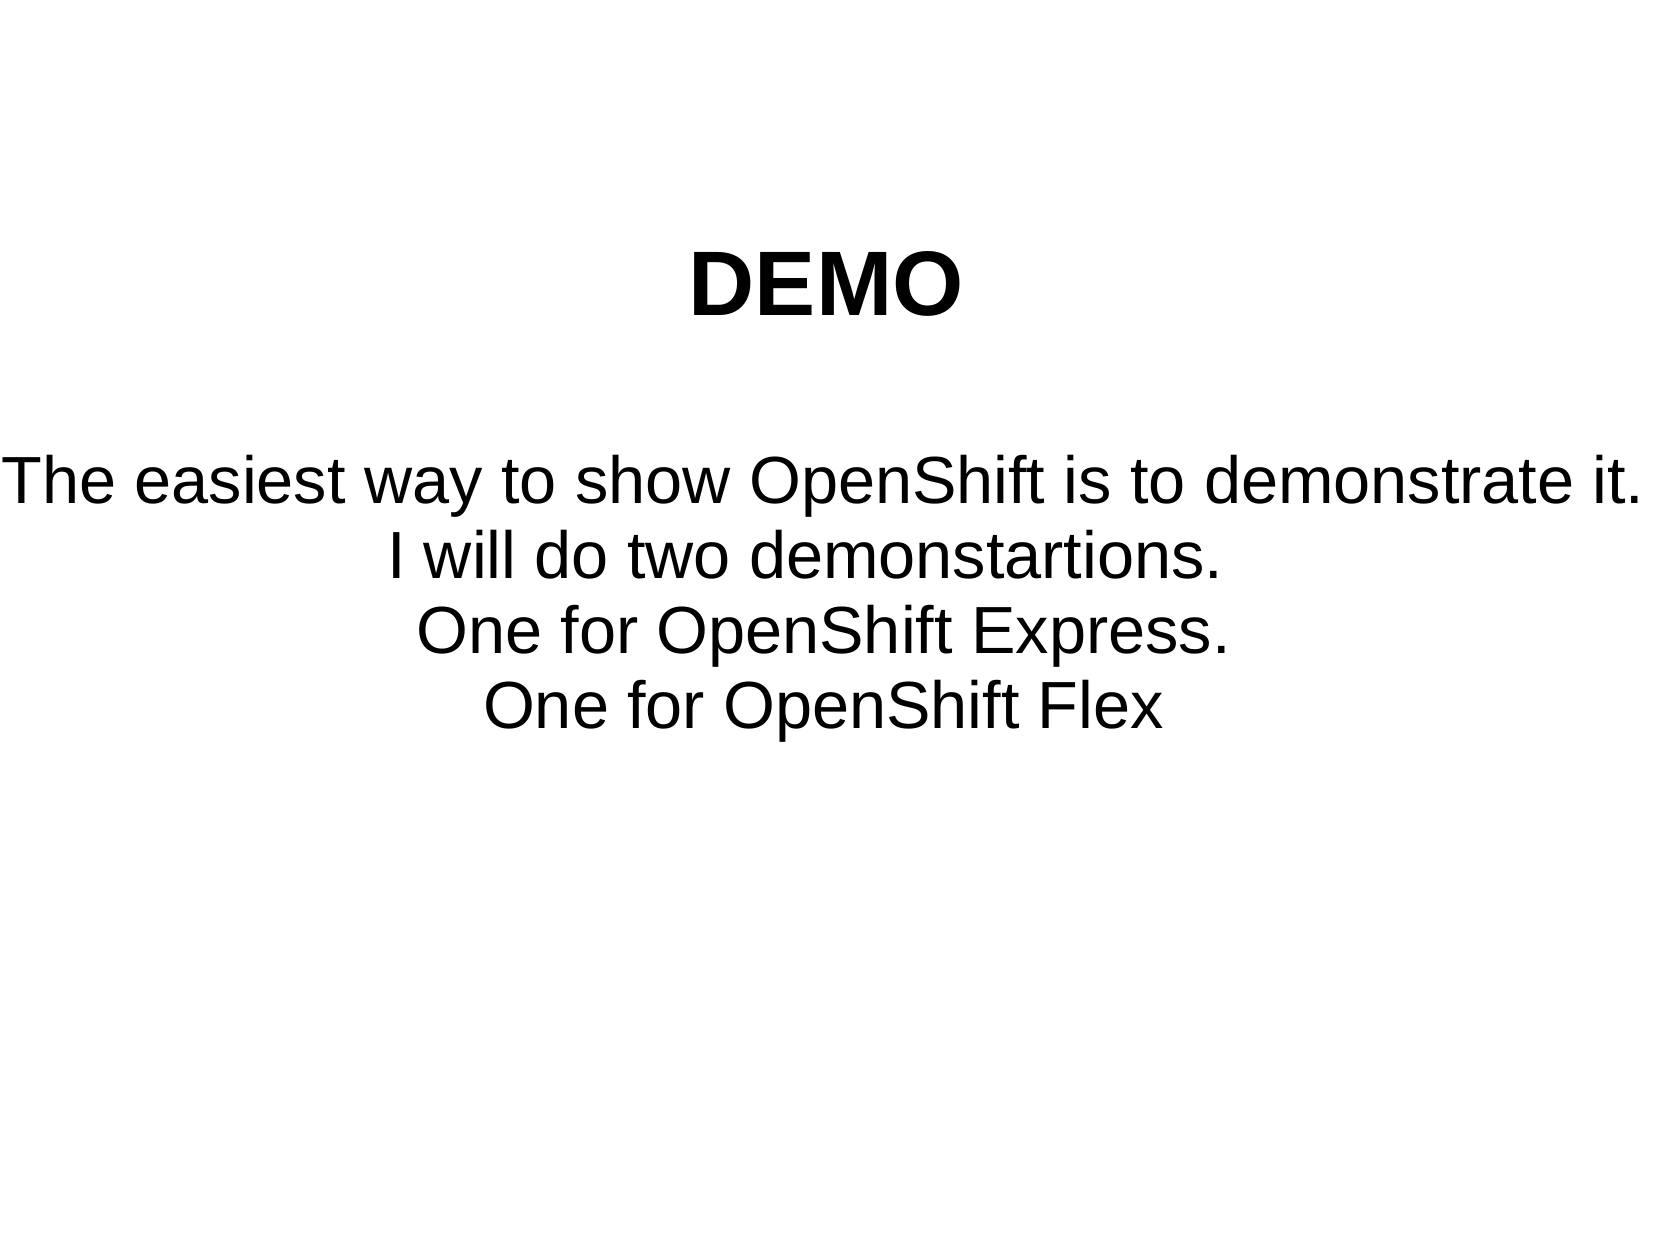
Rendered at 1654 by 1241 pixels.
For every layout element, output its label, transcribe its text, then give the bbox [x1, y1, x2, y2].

text_box The easiest way to show OpenShift is to demonstrate it. I will do two demonstartions. One for OpenShift Express. One for OpenShift Flex [0, 436, 1653, 751]
text_box DEMO [674, 225, 979, 343]
